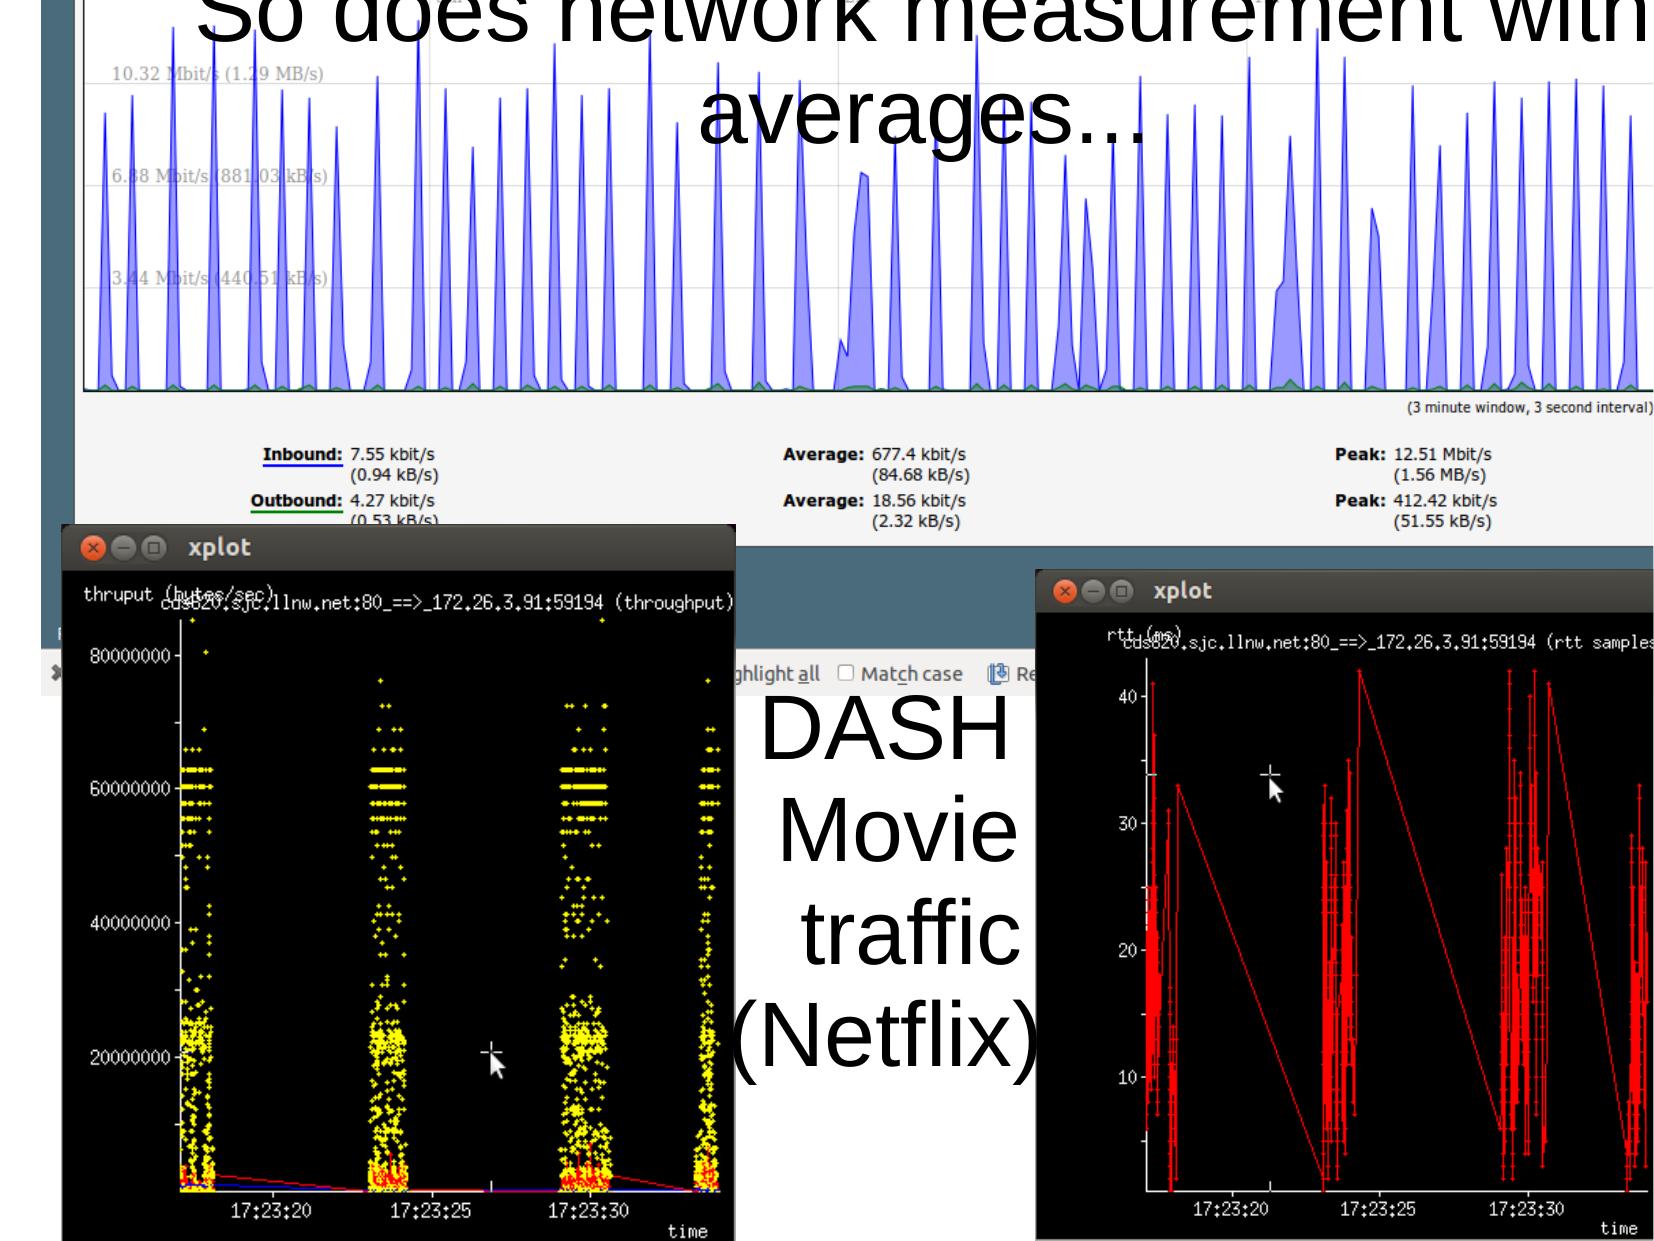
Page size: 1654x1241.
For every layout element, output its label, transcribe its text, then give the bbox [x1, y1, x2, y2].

title So does network measurement with averages... DASH Movie traffic (Netflix) [180, 0, 1654, 1087]
picture [41, 0, 736, 1241]
picture [1035, 1087, 1654, 1241]
